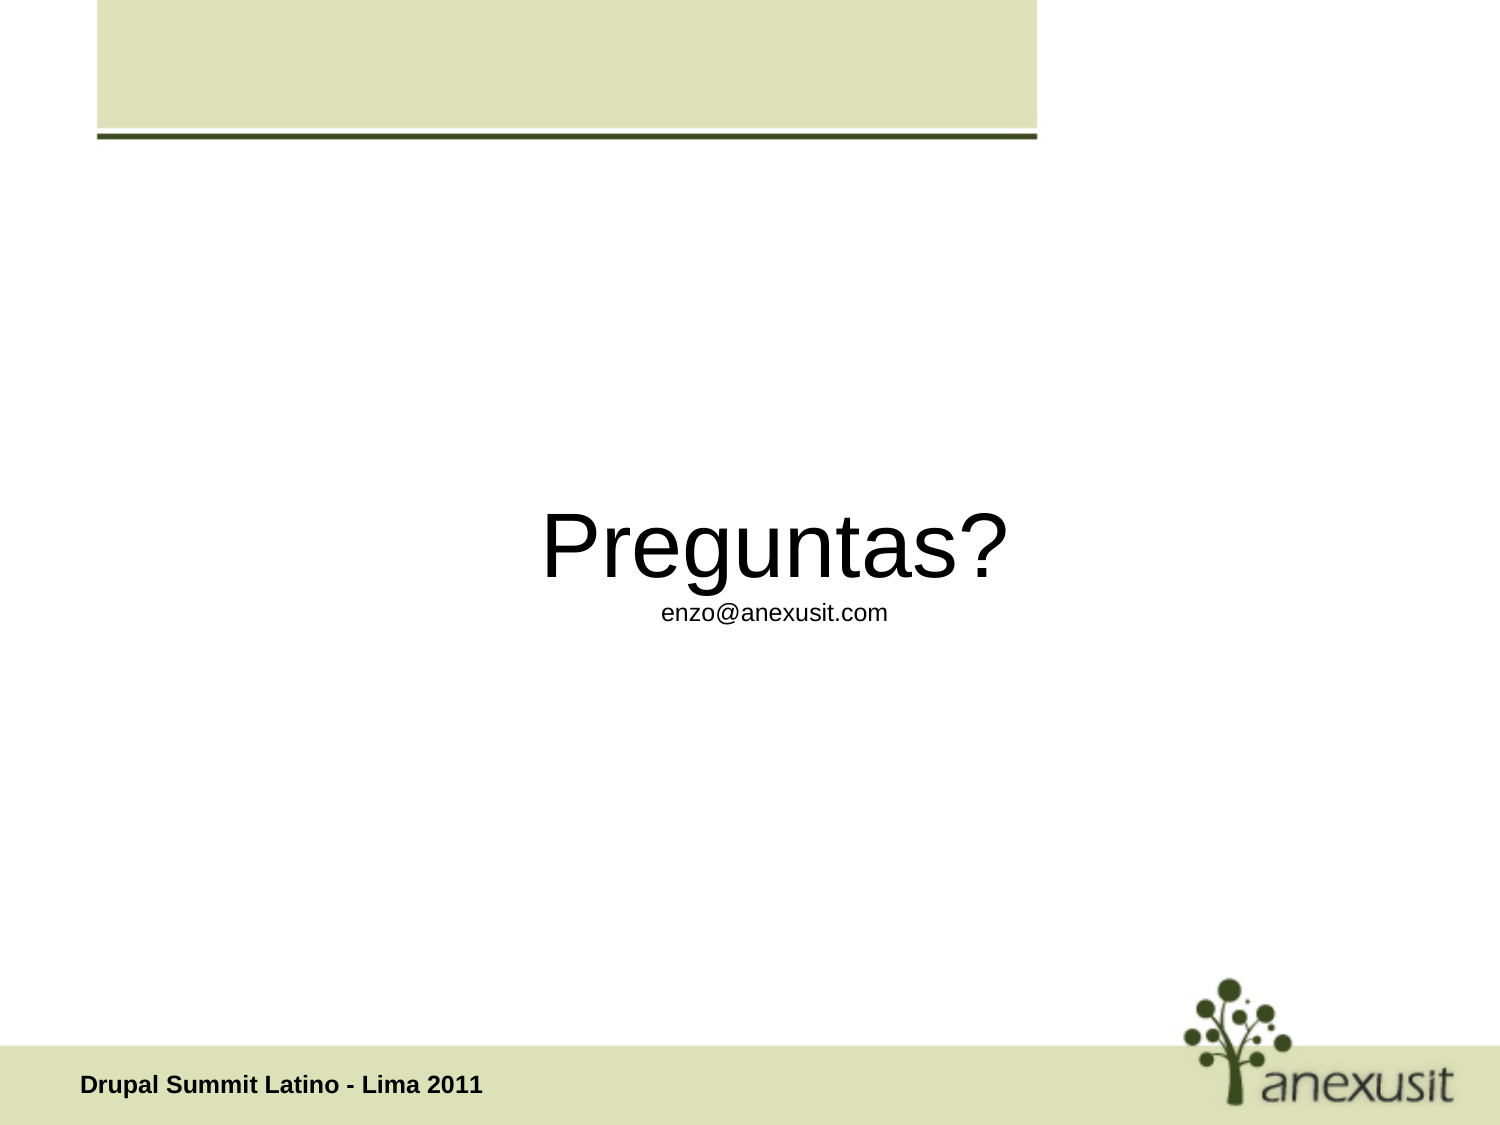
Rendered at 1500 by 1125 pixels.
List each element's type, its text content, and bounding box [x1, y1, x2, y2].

picture [0, 0, 1500, 1125]
text_box Preguntas? enzo@anexusit.com [137, 462, 1413, 651]
text_box Drupal Summit Latino - Lima 2011 [65, 1060, 1066, 1106]
